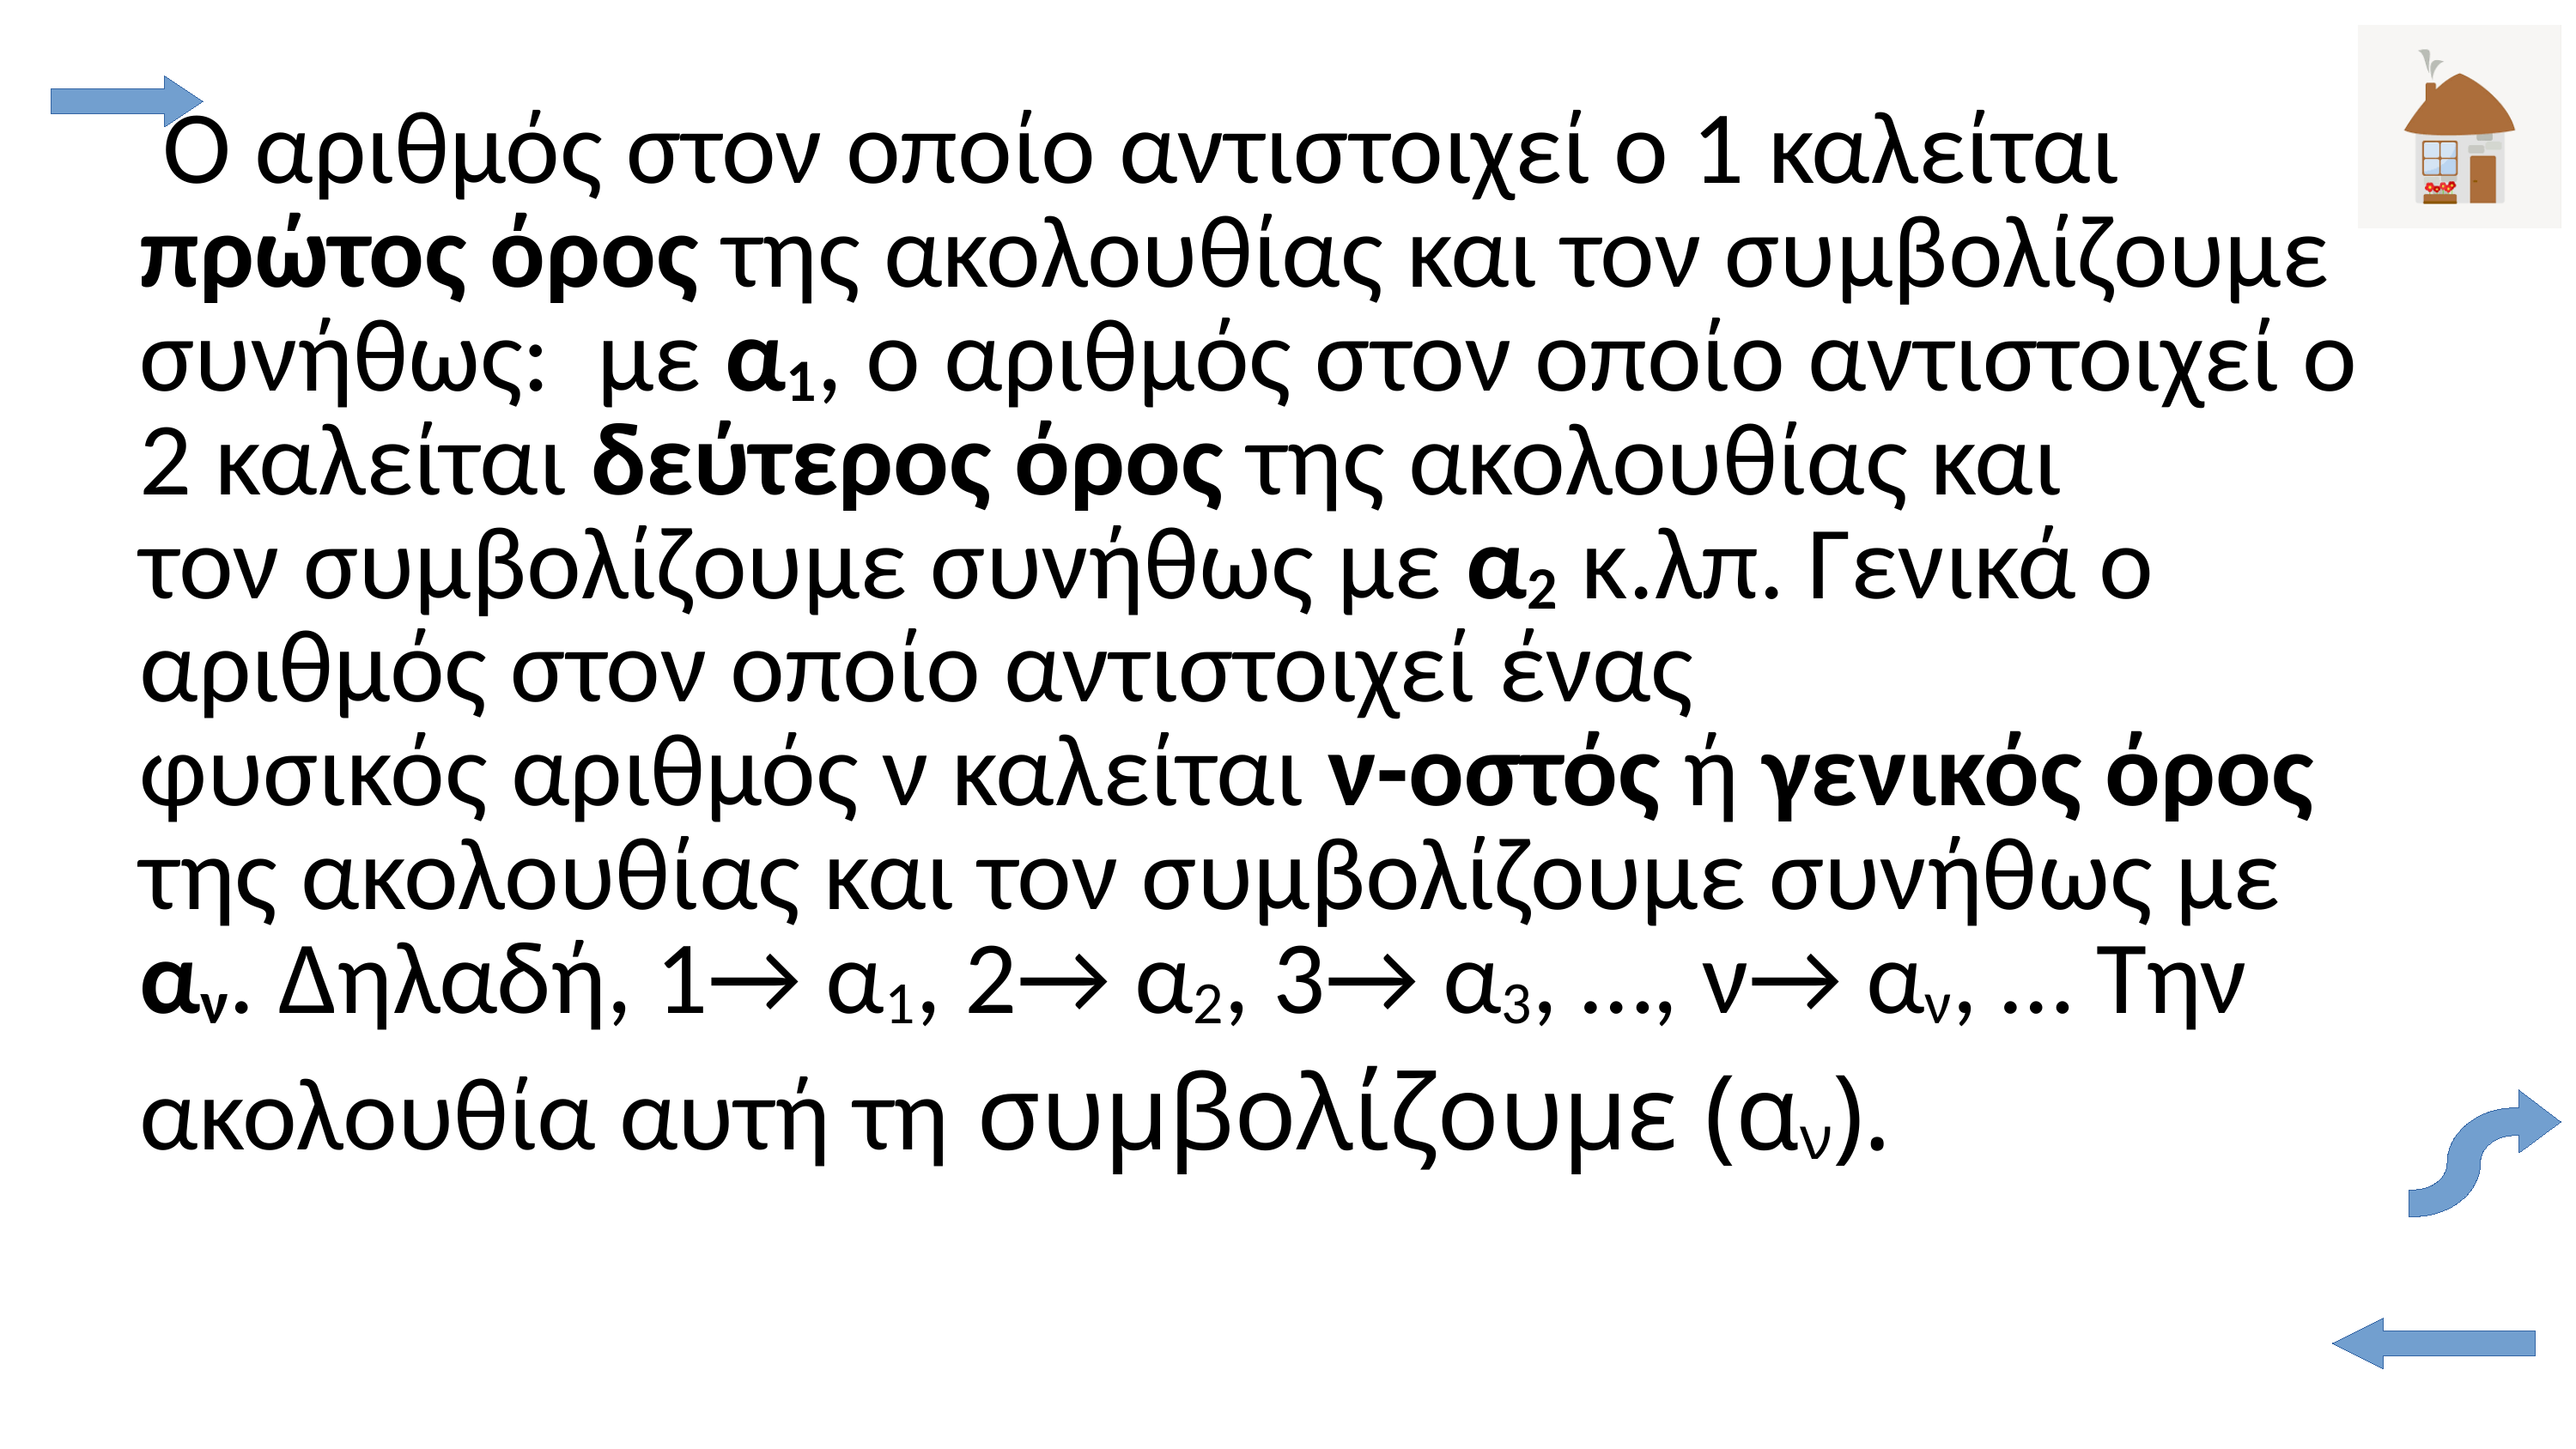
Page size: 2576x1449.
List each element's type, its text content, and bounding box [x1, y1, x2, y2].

text_box Ο αριθμός στον οποίο αντιστοιχεί ο 1 καλείται πρώτος όρος της ακολουθίας και τον συμβολίζουμε συνήθως: με α1, ο αριθμός στον οποίο αντιστοιχεί ο 2 καλείται δεύτερος όρος της ακολουθίας και τον συμβολίζουμε συνήθως με α2 κ.λπ. Γενικά ο αριθμός στον οποίο αντιστοιχεί ένας φυσικός αριθμός ν καλείται ν-οστός ή γενικός όρος της ακολουθίας και τον συμβολίζουμε συνήθως με αν. Δηλαδή, 1→ α1, 2→ α2, 3→ α3, …, ν→ αν, … Την ακολουθία αυτή τη συμβολίζουμε (αν). [126, 100, 2384, 1179]
text_box [2332, 1318, 2536, 1369]
text_box [51, 76, 201, 114]
picture [2358, 25, 2561, 228]
text_box [2409, 1089, 2561, 1217]
